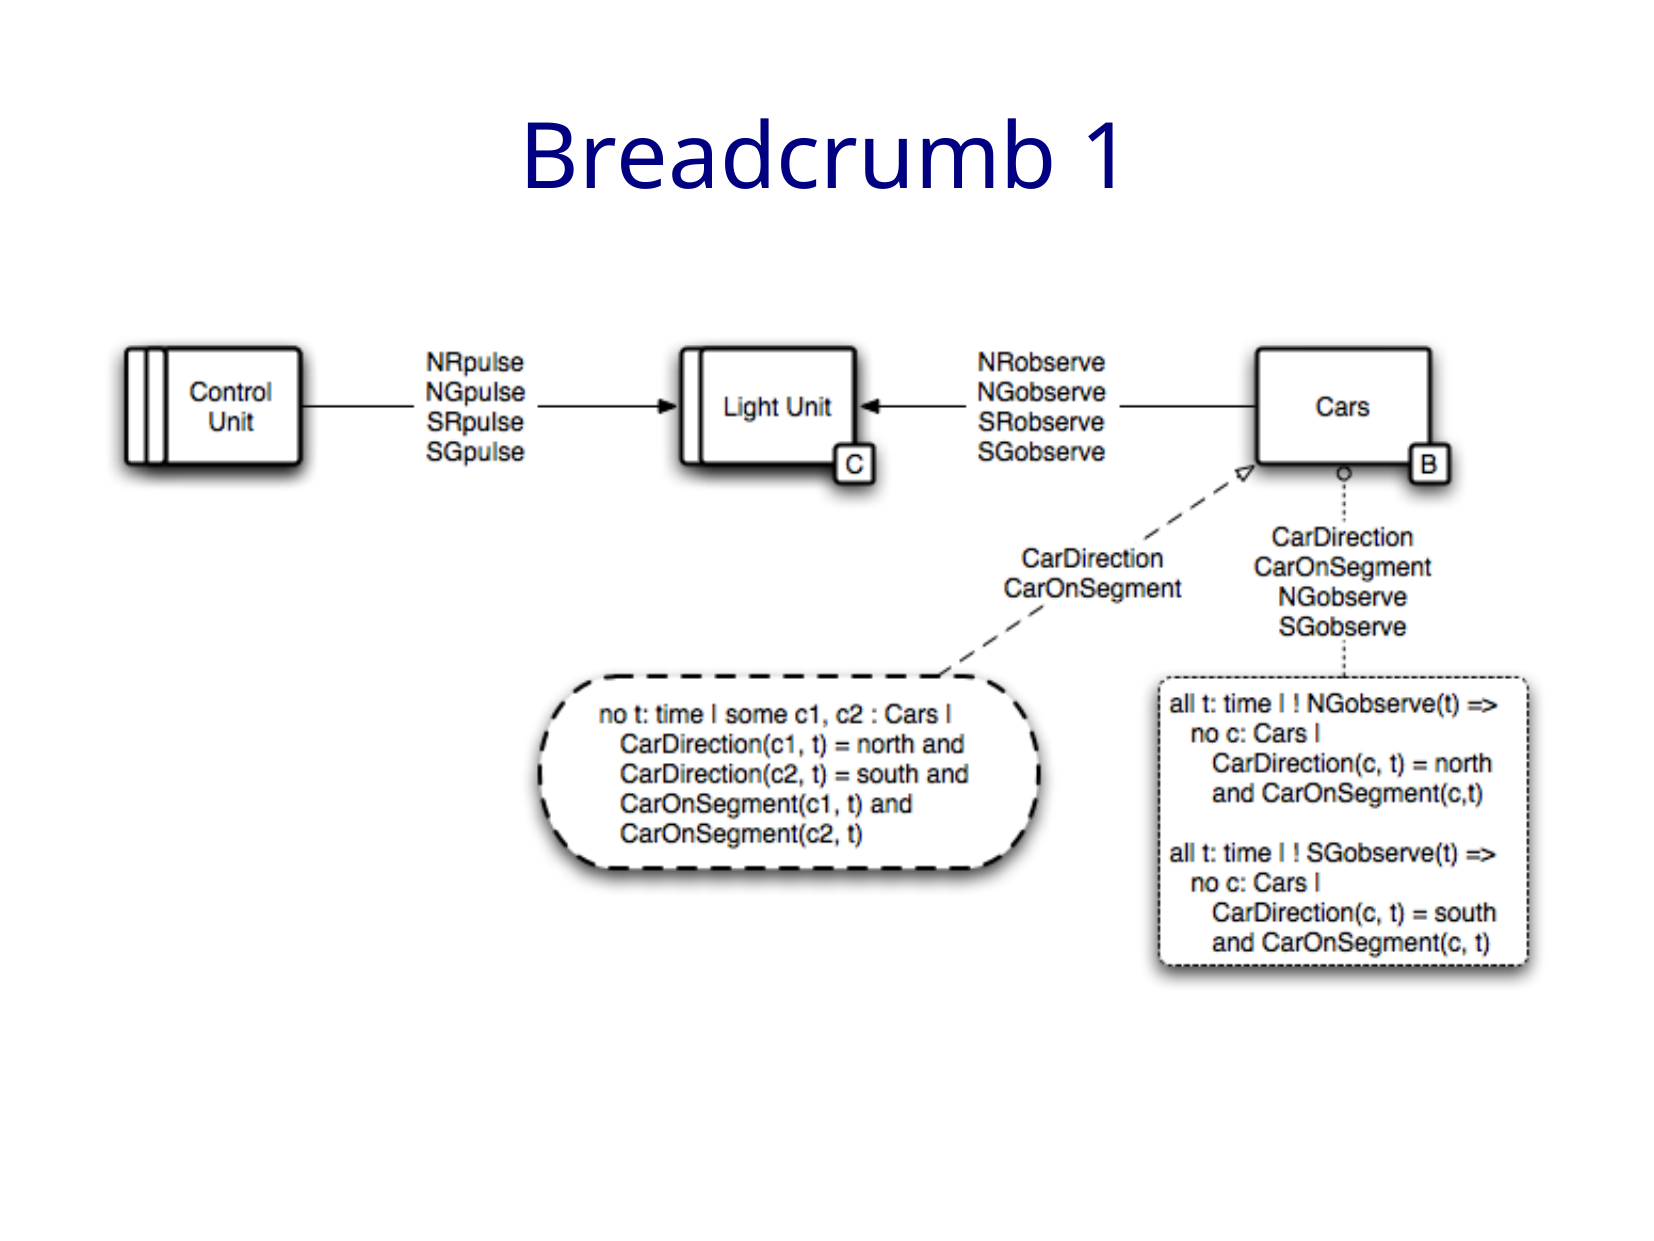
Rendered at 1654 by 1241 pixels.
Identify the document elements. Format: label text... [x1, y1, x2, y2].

title Breadcrumb 1 [82, 49, 1571, 257]
picture [82, 312, 1570, 1016]
